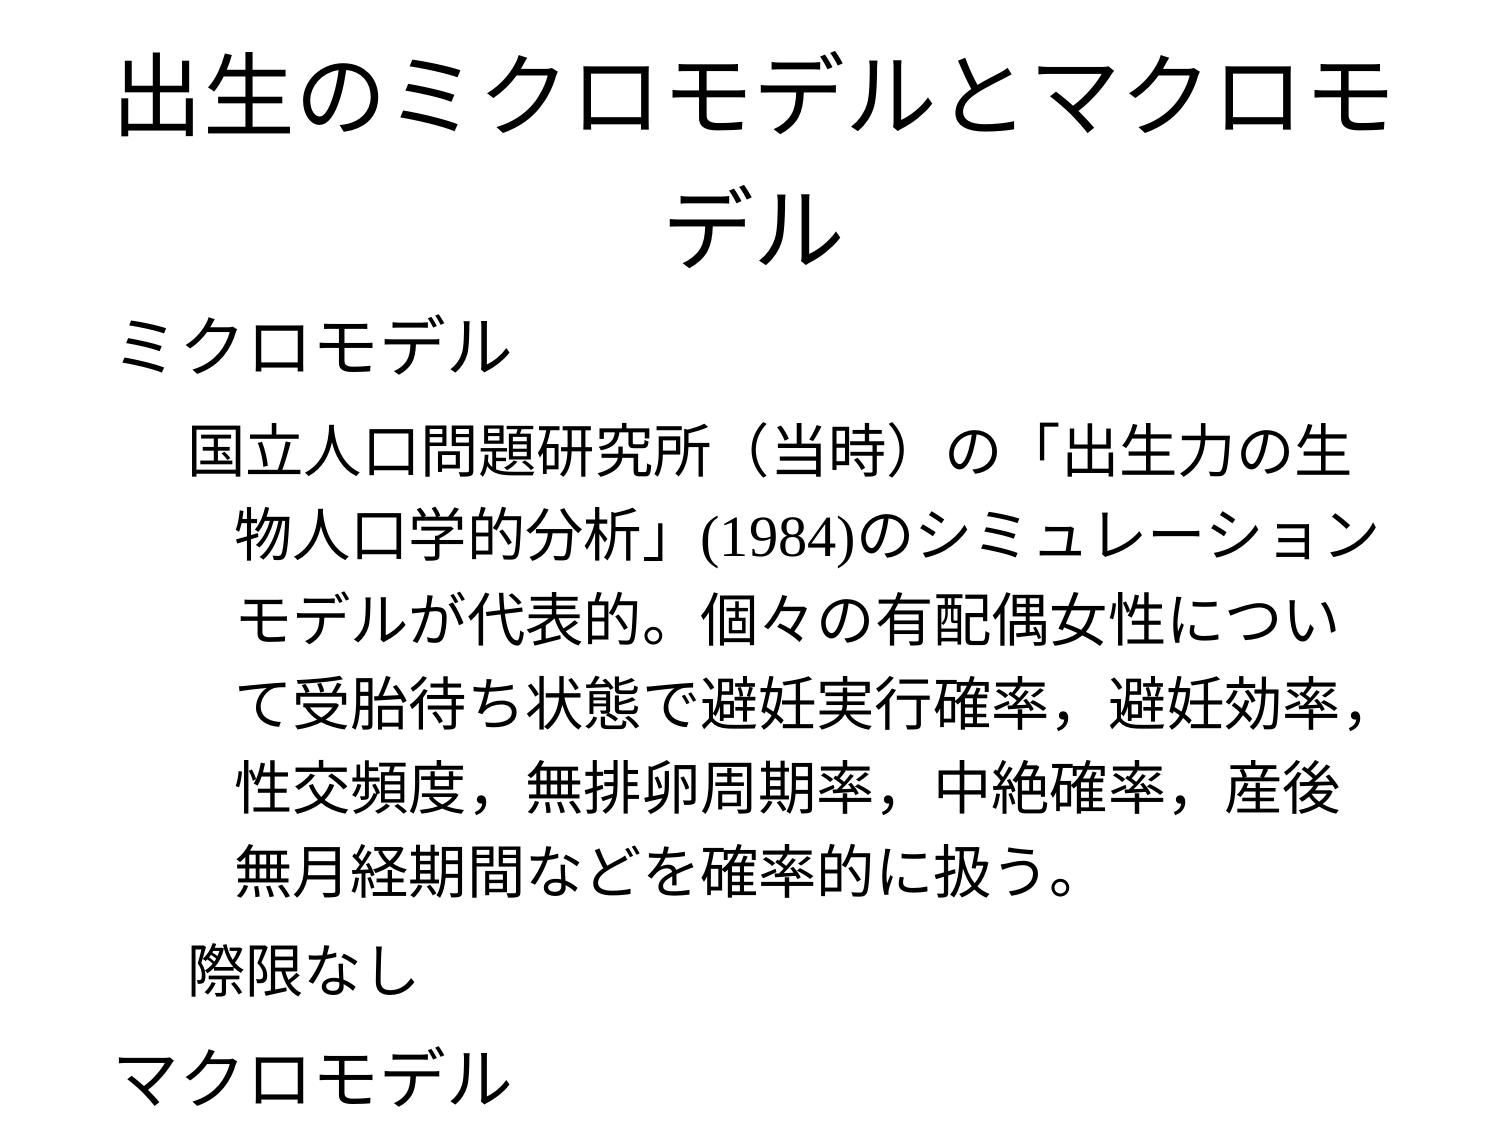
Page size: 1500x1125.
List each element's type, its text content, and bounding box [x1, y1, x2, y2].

title 出生のミクロモデルとマクロモデル [72, 76, 1435, 237]
list ミクロモデル 国立人口問題研究所（当時）の「出生力の生物人口学的分析」(1984)のシミュレーションモデルが代表的。個々の有配偶女性について受胎待ち状態で避妊実行確率，避妊効率，性交頻度，無排卵周期率，中絶確率，産後無月経期間などを確率的に扱う。 際限なし マクロモデル Coale and TrussellやHadwigerのものが代表的 中澤（2003)を参照。 [112, 293, 1388, 1049]
